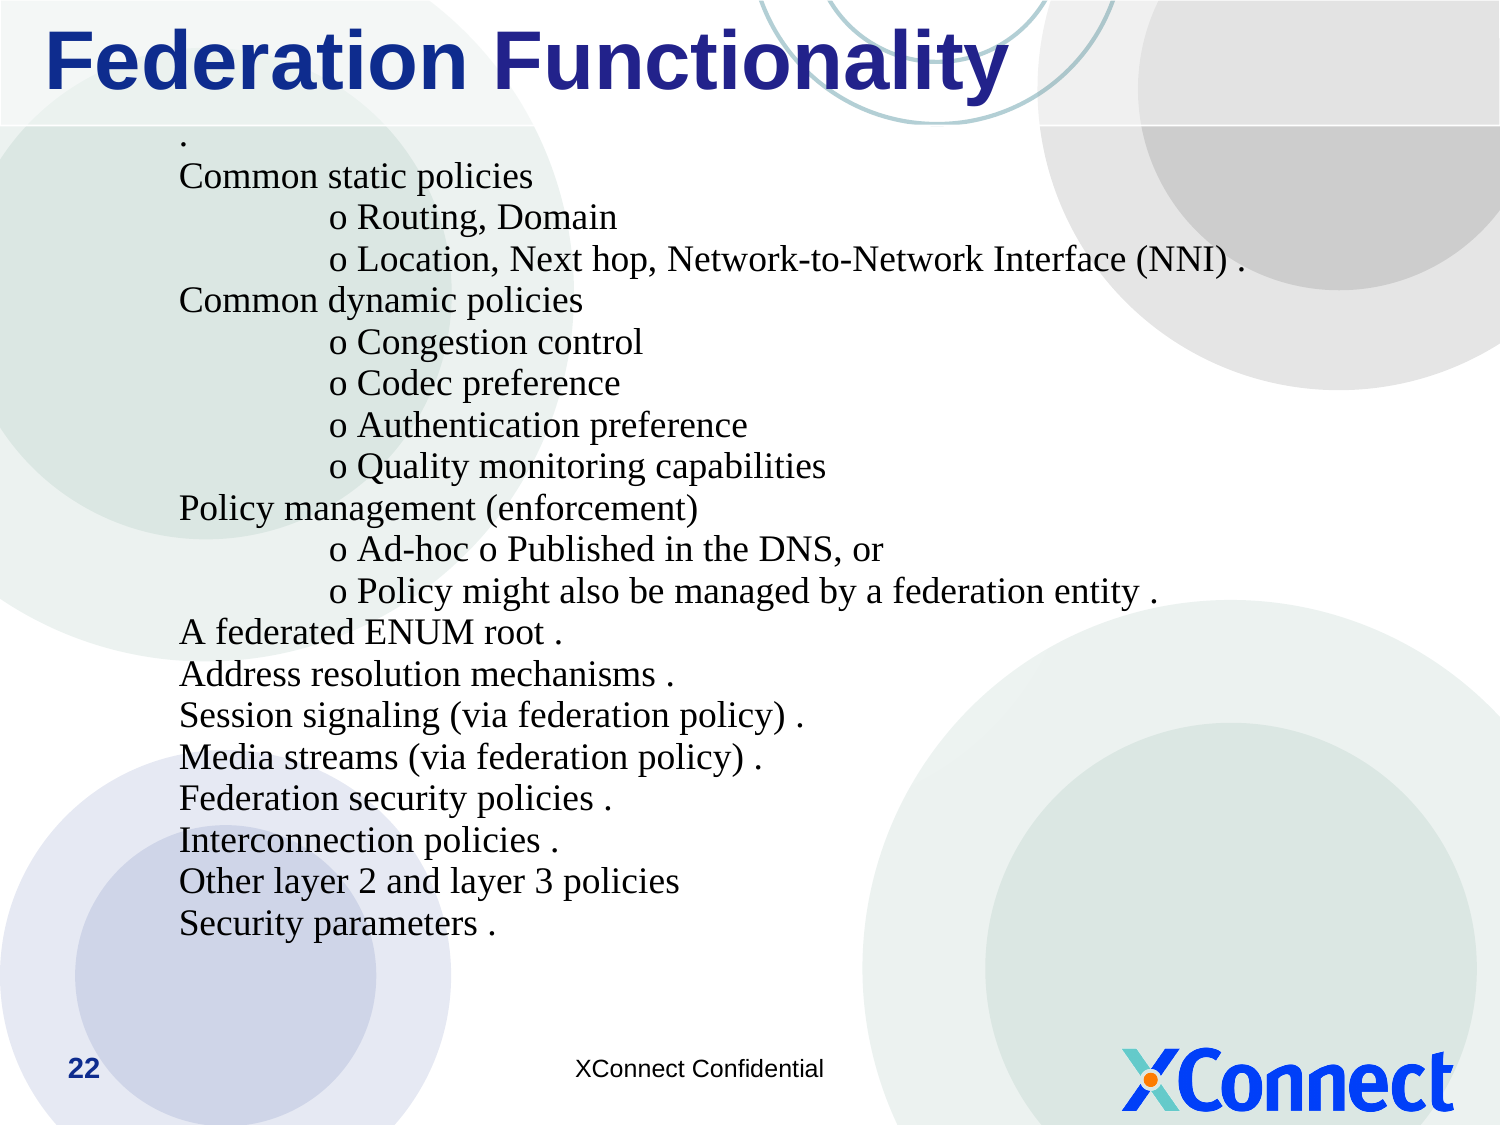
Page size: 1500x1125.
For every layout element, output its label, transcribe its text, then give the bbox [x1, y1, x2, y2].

text_box . Common static policies o Routing, Domain o Location, Next hop, Network-to-Network Interface (NNI) . Common dynamic policies o Congestion control o Codec preference o Authentication preference o Quality monitoring capabilities Policy management (enforcement) o Ad-hoc o Published in the DNS, or o Policy might also be managed by a federation entity . A federated ENUM root . Address resolution mechanisms . Session signaling (via federation policy) . Media streams (via federation policy) . Federation security policies . Interconnection policies . Other layer 2 and layer 3 policies Security parameters . [163, 105, 1313, 952]
title Federation Functionality [29, 2, 1483, 119]
picture [1116, 1042, 1459, 1118]
